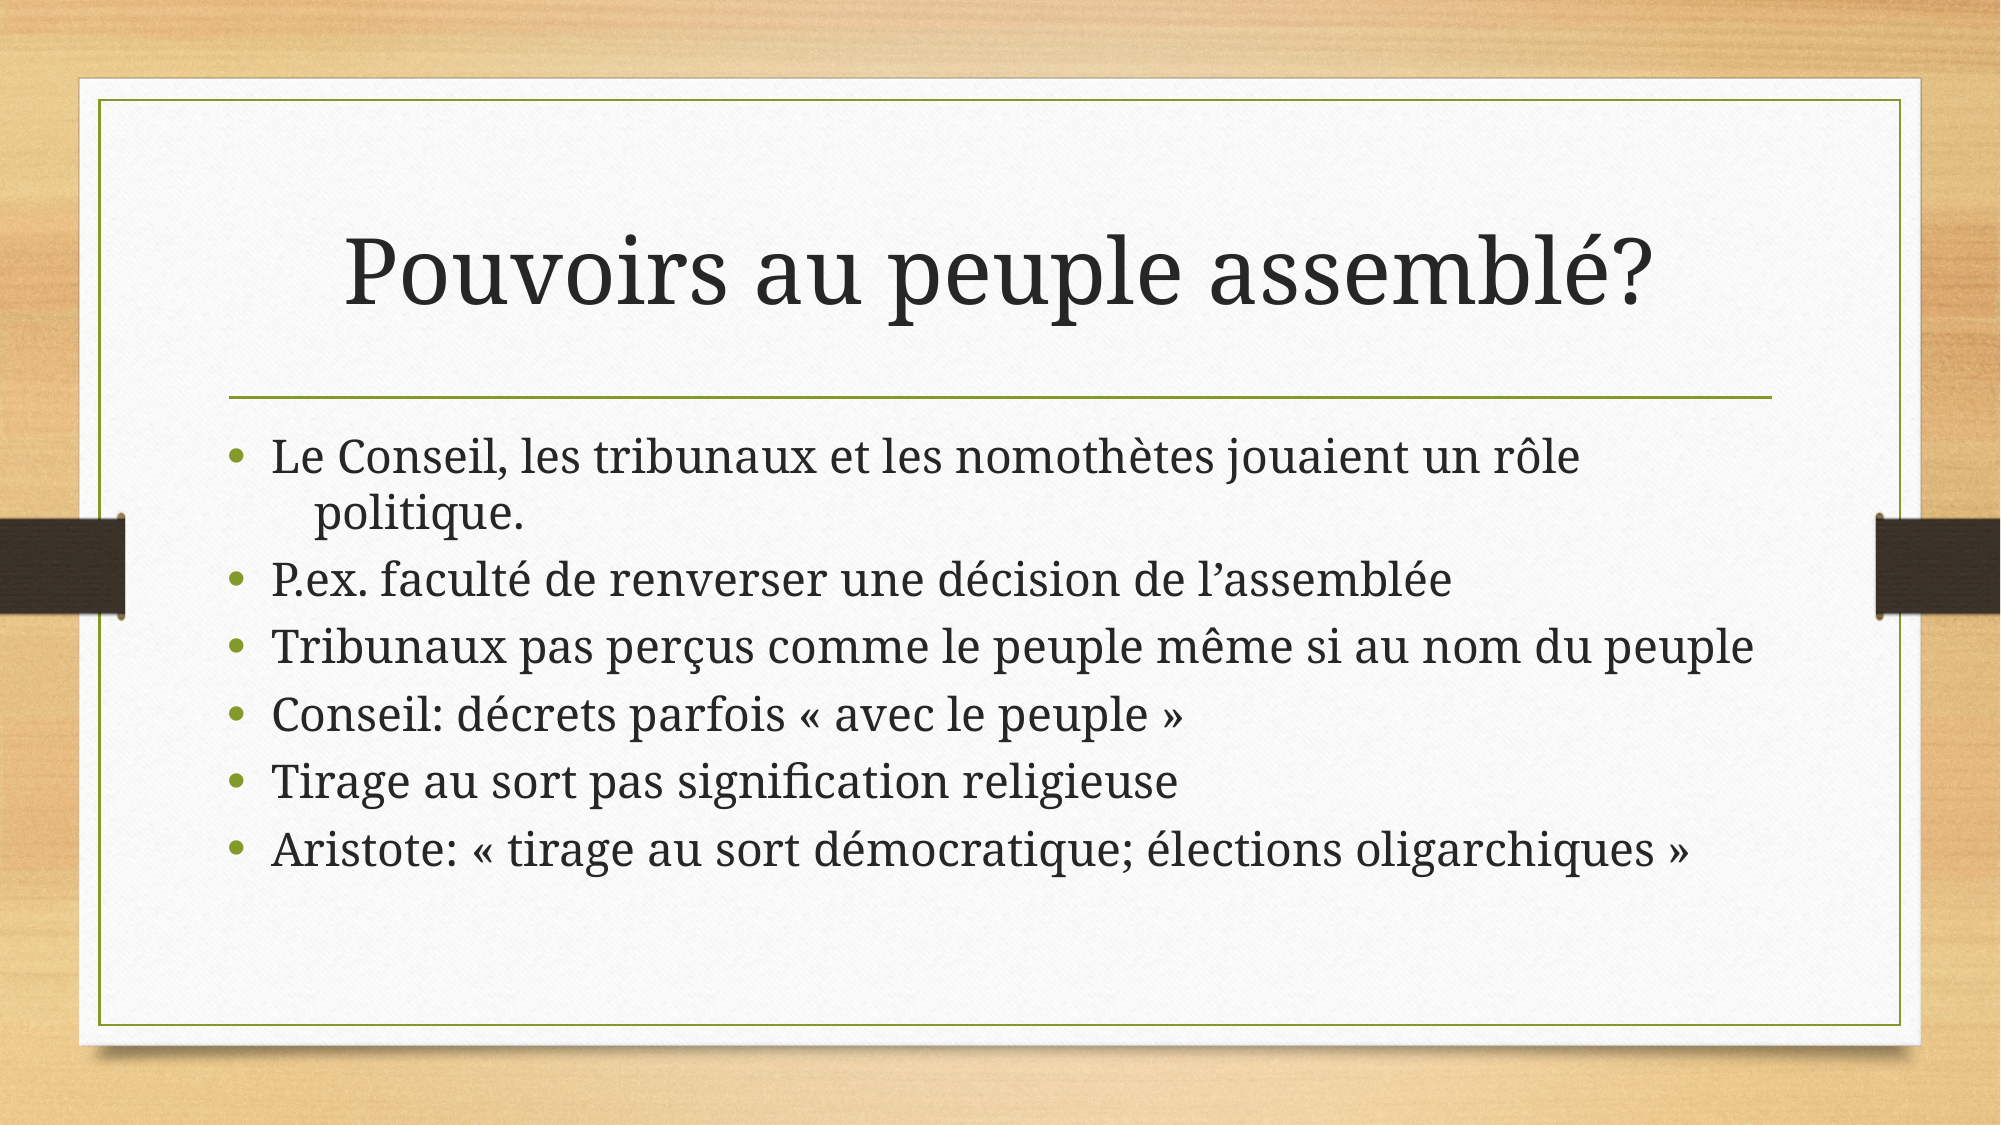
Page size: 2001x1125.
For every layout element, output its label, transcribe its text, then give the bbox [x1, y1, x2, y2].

title Pouvoirs au peuple assemblé? [212, 161, 1788, 376]
list Le Conseil, les tribunaux et les nomothètes jouaient un rôle politique. P.ex. faculté de renverser une décision de l’assemblée Tribunaux pas perçus comme le peuple même si au nom du peuple Conseil: décrets parfois « avec le peuple » Tirage au sort pas signification religieuse Aristote: « tirage au sort démocratique; élections oligarchiques » [212, 419, 1788, 964]
